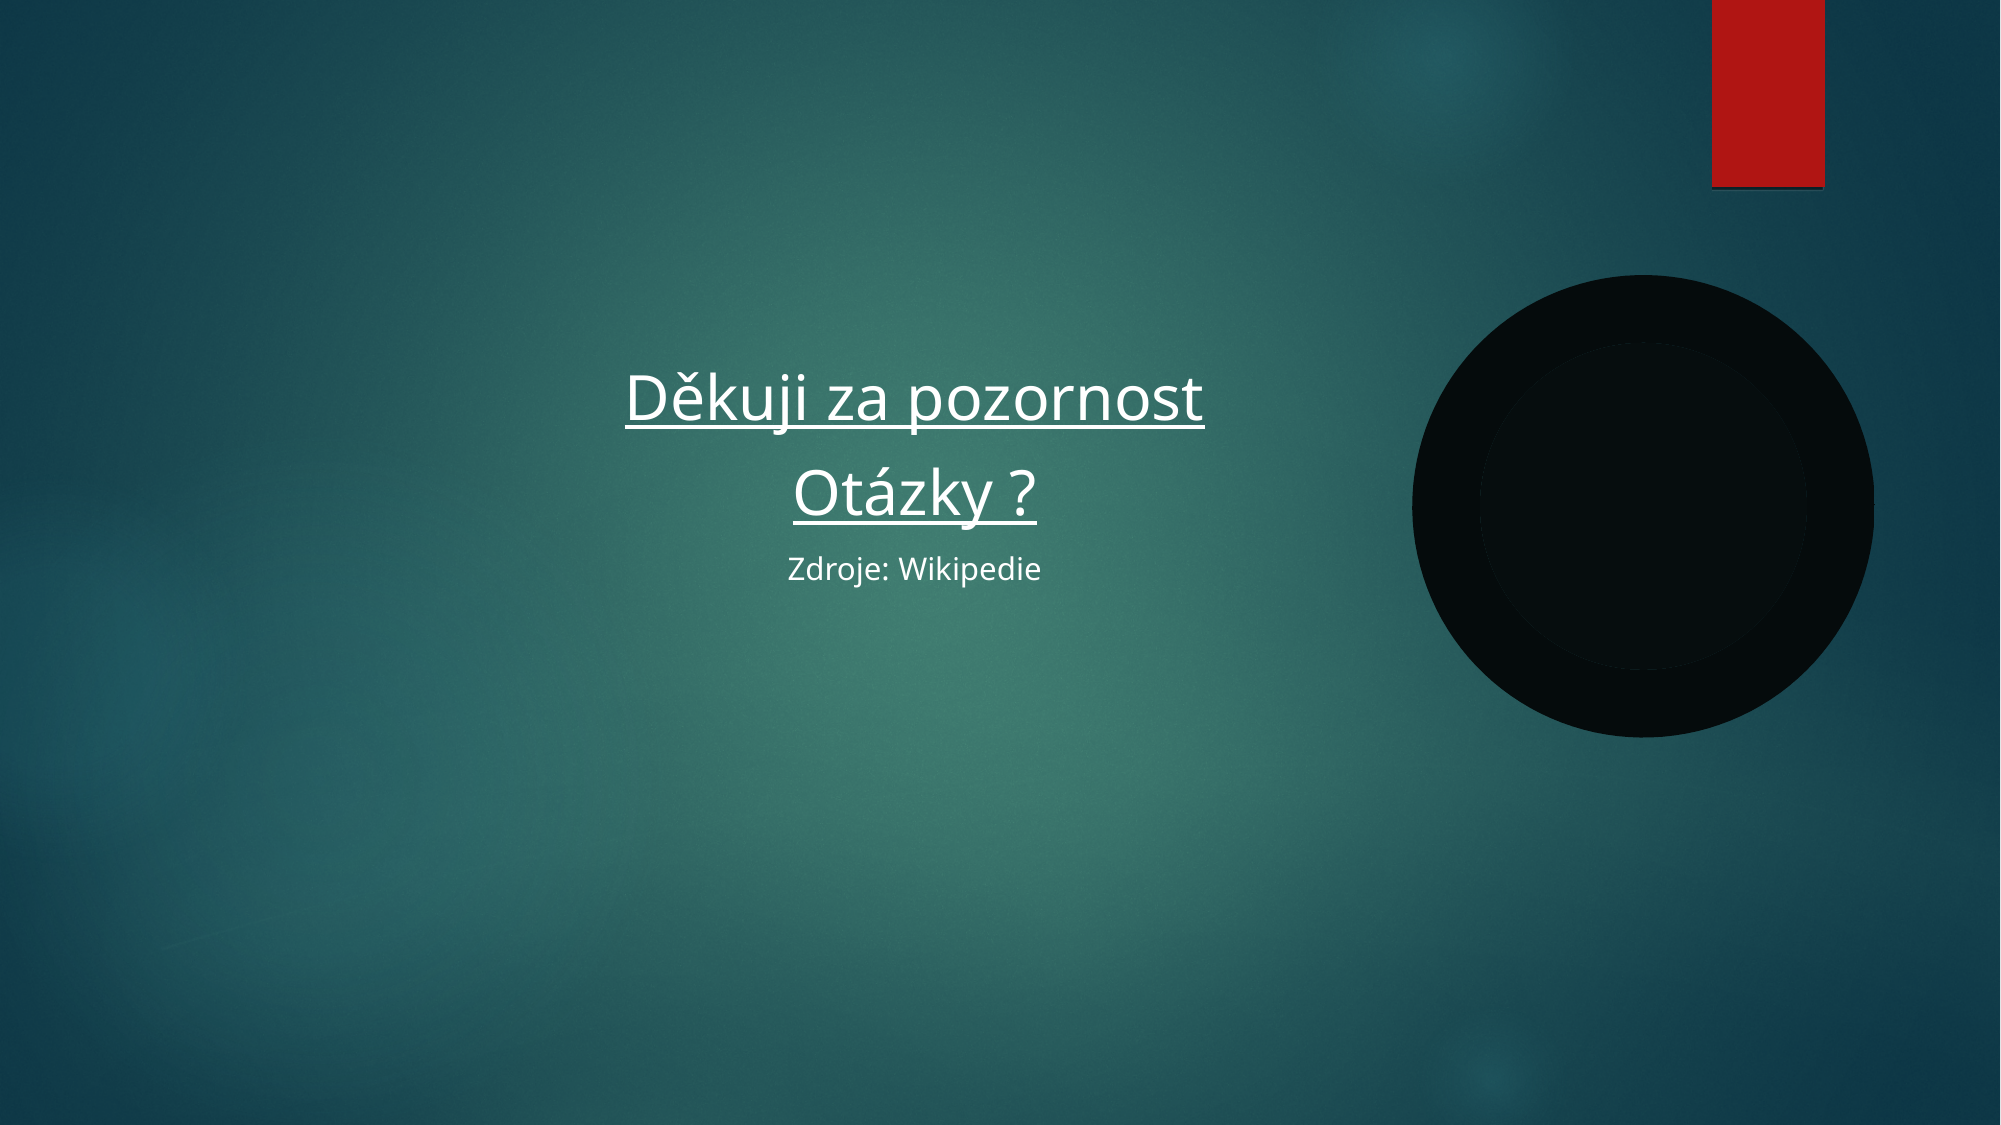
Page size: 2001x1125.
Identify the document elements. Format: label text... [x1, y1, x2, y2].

list Děkuji za pozornost Otázky ? Zdroje: Wikipedie [181, 350, 1649, 1026]
